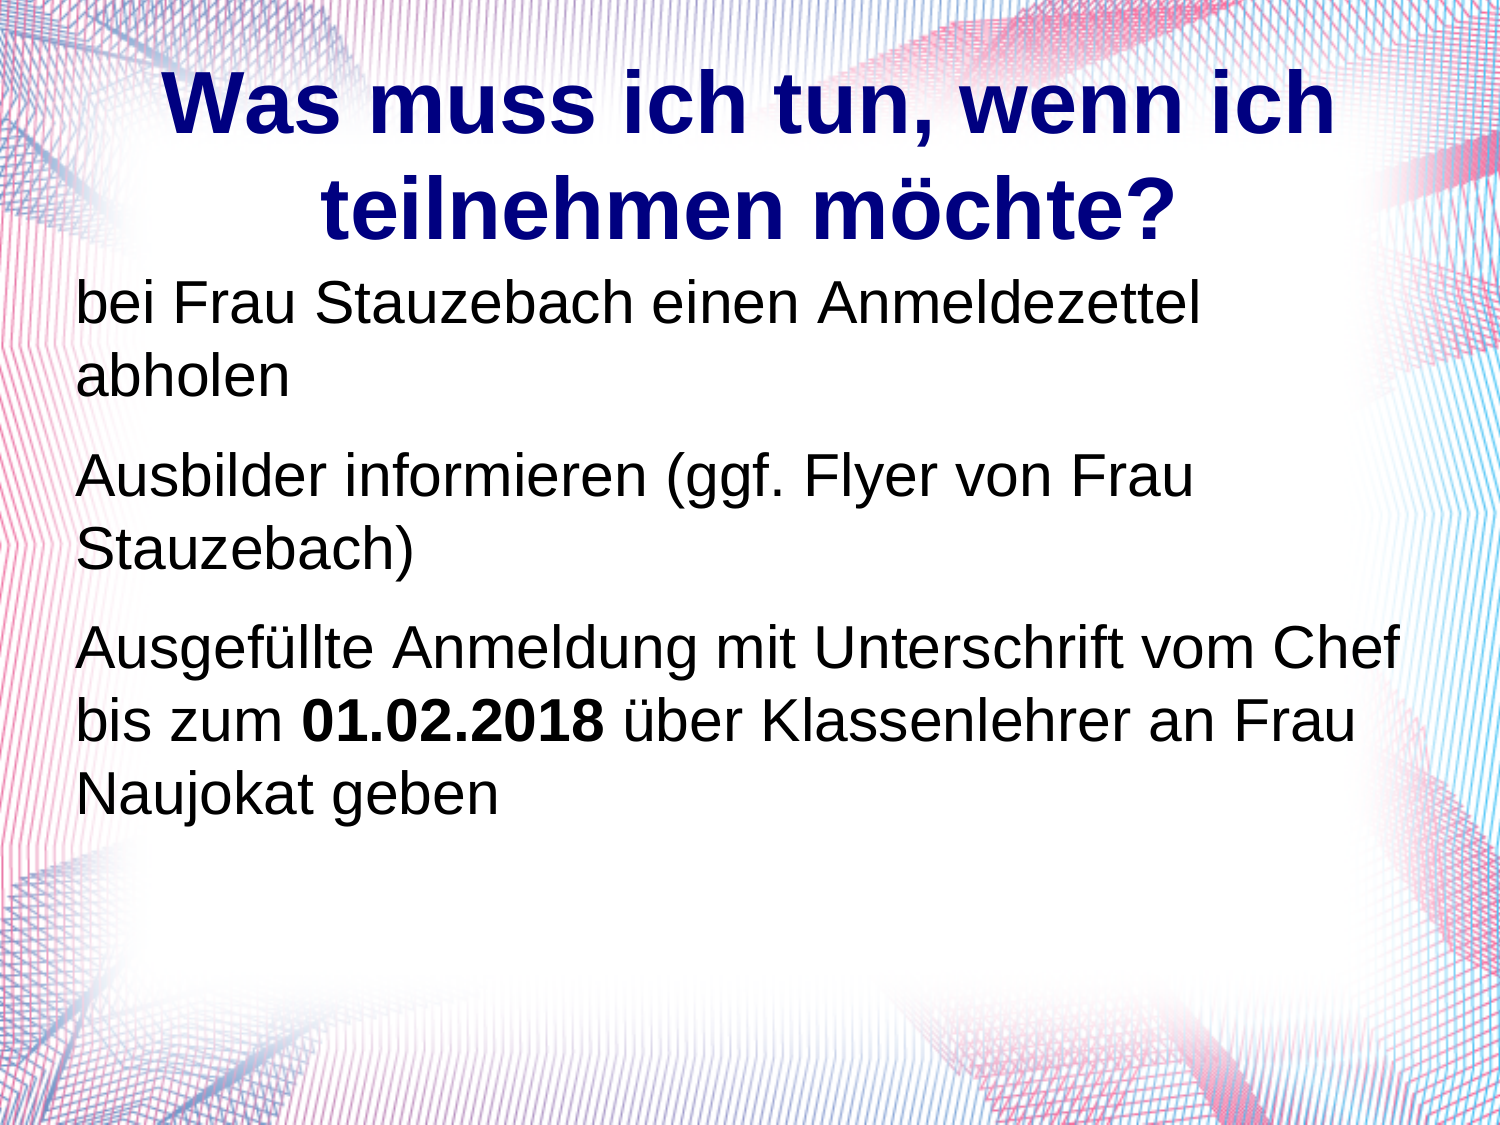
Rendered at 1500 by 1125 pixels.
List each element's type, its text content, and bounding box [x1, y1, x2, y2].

title Was muss ich tun, wenn ich teilnehmen möchte? [75, 44, 1425, 233]
list bei Frau Stauzebach einen Anmeldezettel abholen Ausbilder informieren (ggf. Flyer von Frau Stauzebach) Ausgefüllte Anmeldung mit Unterschrift vom Chef bis zum 01.02.2018 über Klassenlehrer an Frau Naujokat geben [75, 263, 1425, 1006]
